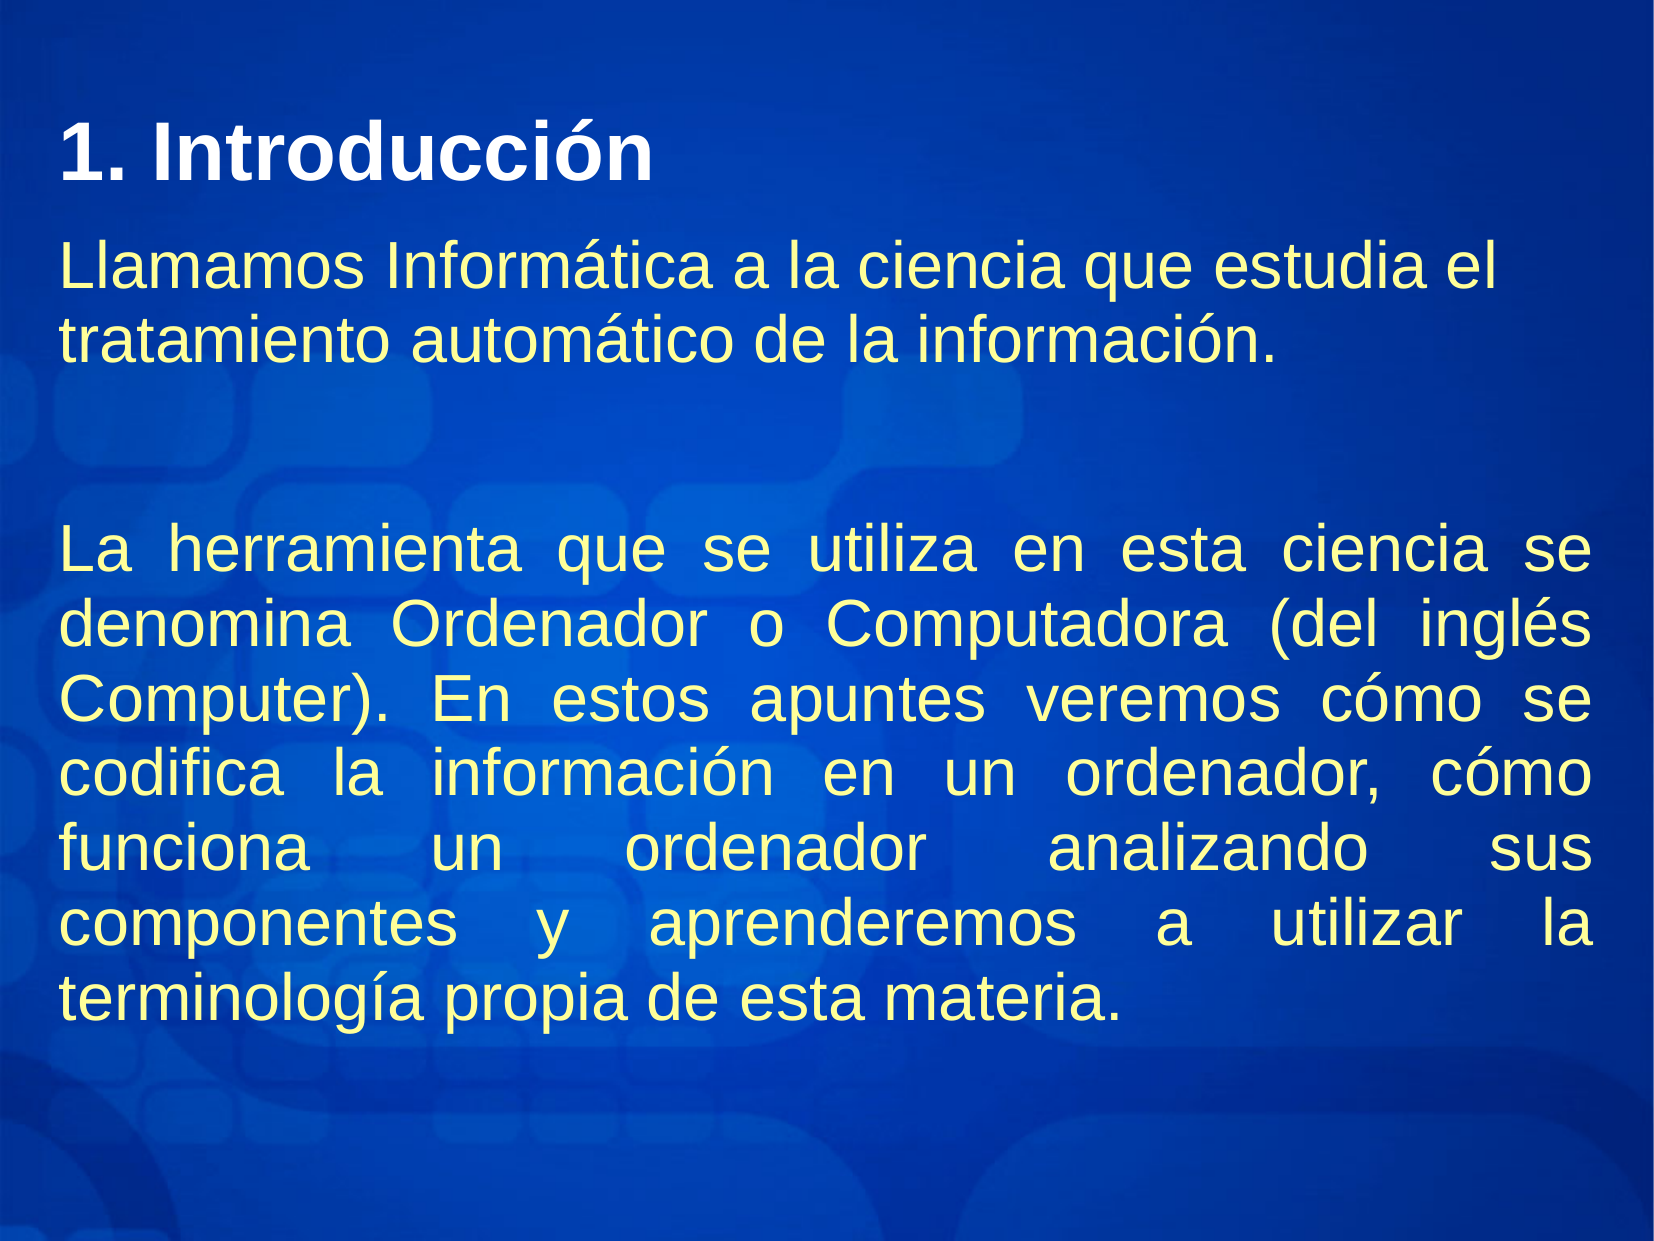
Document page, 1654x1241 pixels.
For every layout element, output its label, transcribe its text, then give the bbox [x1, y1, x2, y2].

picture [0, 0, 1654, 1241]
list 1. Introducción Llamamos Informática a la ciencia que estudia el tratamiento automático de la información. La herramienta que se utiliza en esta ciencia se denomina Ordenador o Computadora (del inglés Computer). En estos apuntes veremos cómo se codifica la información en un ordenador, cómo funciona un ordenador analizando sus componentes y aprenderemos a utilizar la terminología propia de esta materia. [59, 105, 1595, 1093]
